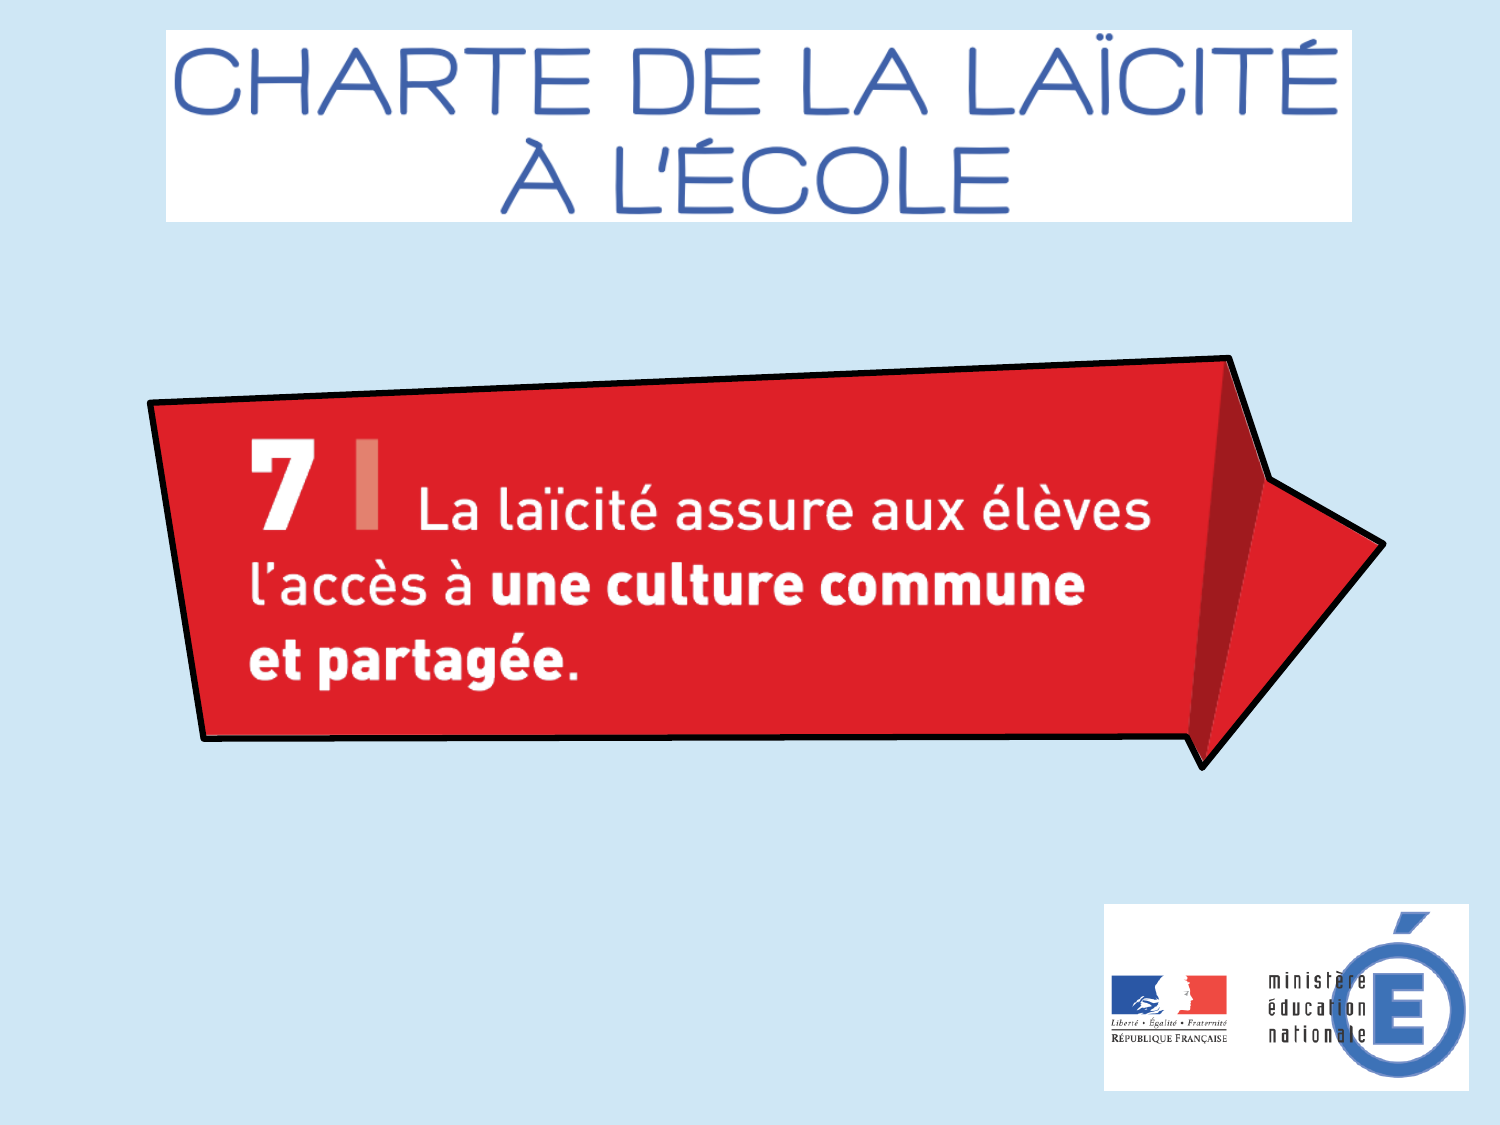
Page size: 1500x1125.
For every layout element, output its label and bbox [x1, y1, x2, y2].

picture [166, 30, 1352, 222]
picture [1104, 904, 1469, 1091]
picture [118, 337, 1400, 799]
